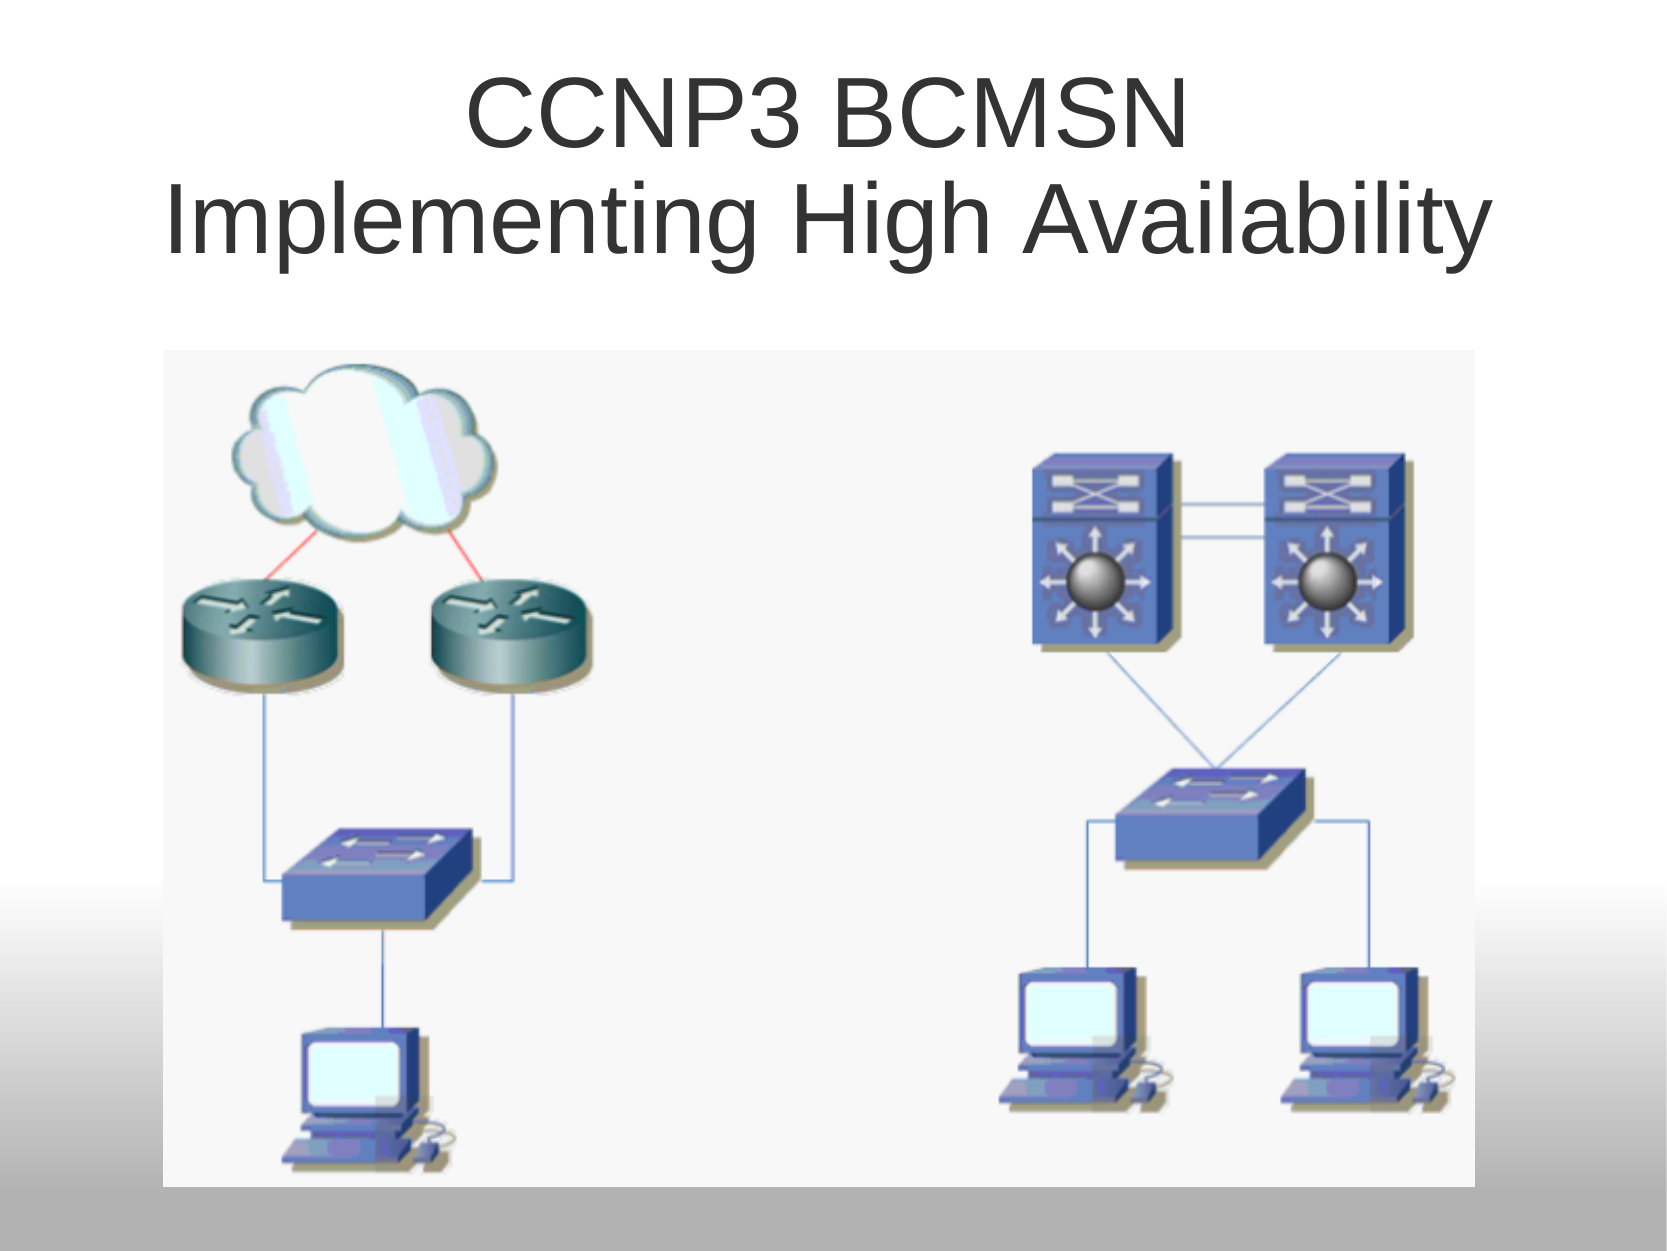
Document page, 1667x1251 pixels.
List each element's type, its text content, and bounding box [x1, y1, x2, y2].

title CCNP3 BCMSN Implementing High Availability [135, 63, 1522, 351]
picture [0, 0, 1667, 1251]
